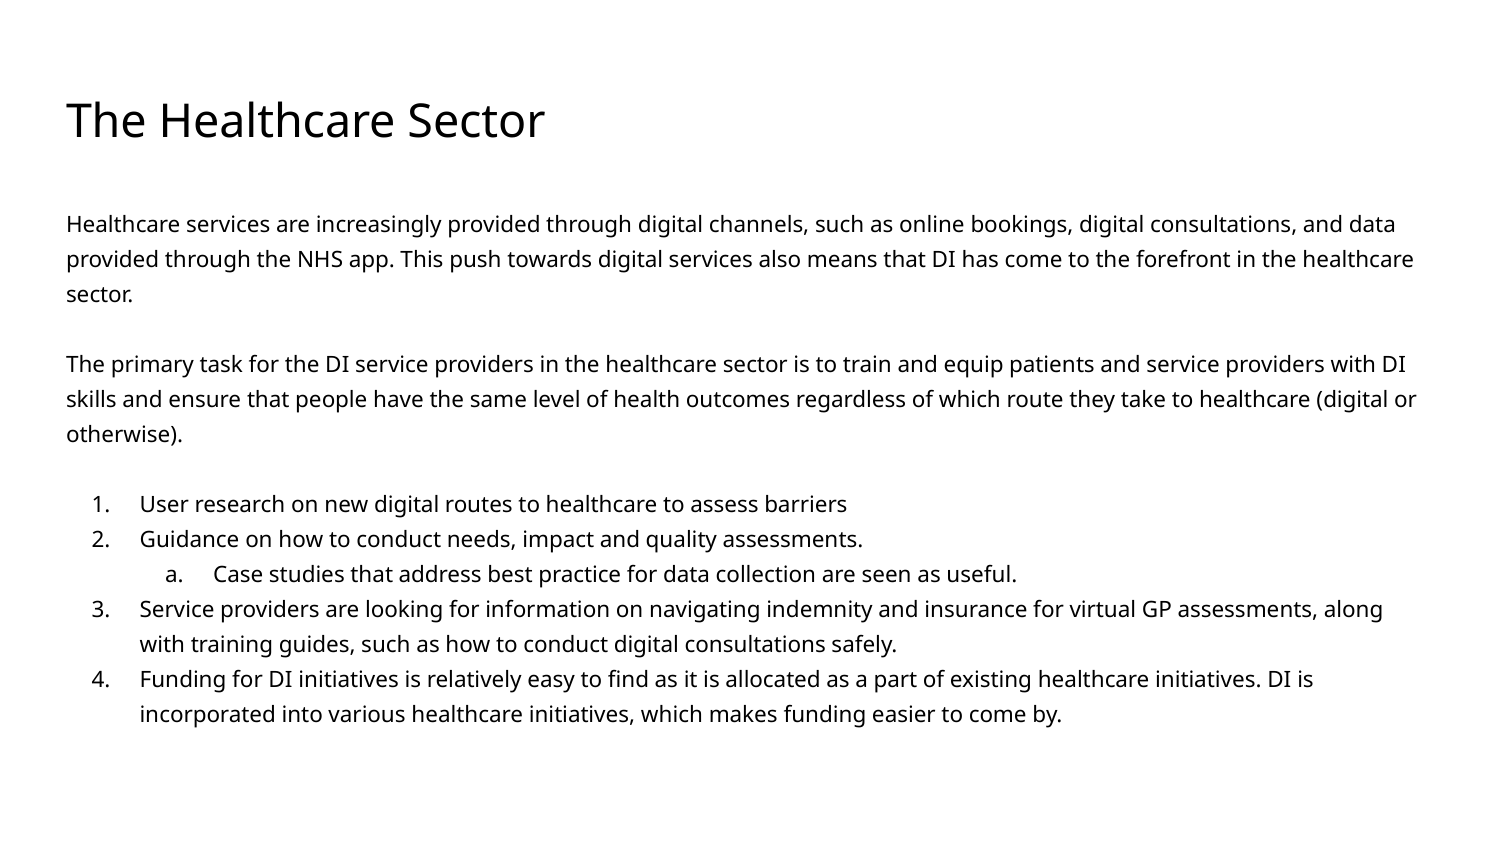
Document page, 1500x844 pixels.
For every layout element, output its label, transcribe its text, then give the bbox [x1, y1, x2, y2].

title The Healthcare Sector [51, 72, 1449, 167]
list Healthcare services are increasingly provided through digital channels, such as online bookings, digital consultations, and data provided through the NHS app. This push towards digital services also means that DI has come to the forefront in the healthcare sector. The primary task for the DI service providers in the healthcare sector is to train and equip patients and service providers with DI skills and ensure that people have the same level of health outcomes regardless of which route they take to healthcare (digital or otherwise). User research on new digital routes to healthcare to assess barriers Guidance on how to conduct needs, impact and quality assessments. Case studies that address best practice for data collection are seen as useful. Service providers are looking for information on navigating indemnity and insurance for virtual GP assessments, along with training guides, such as how to conduct digital consultations safely. Funding for DI initiatives is relatively easy to find as it is allocated as a part of existing healthcare initiatives. DI is incorporated into various healthcare initiatives, which makes funding easier to come by. [51, 189, 1449, 750]
